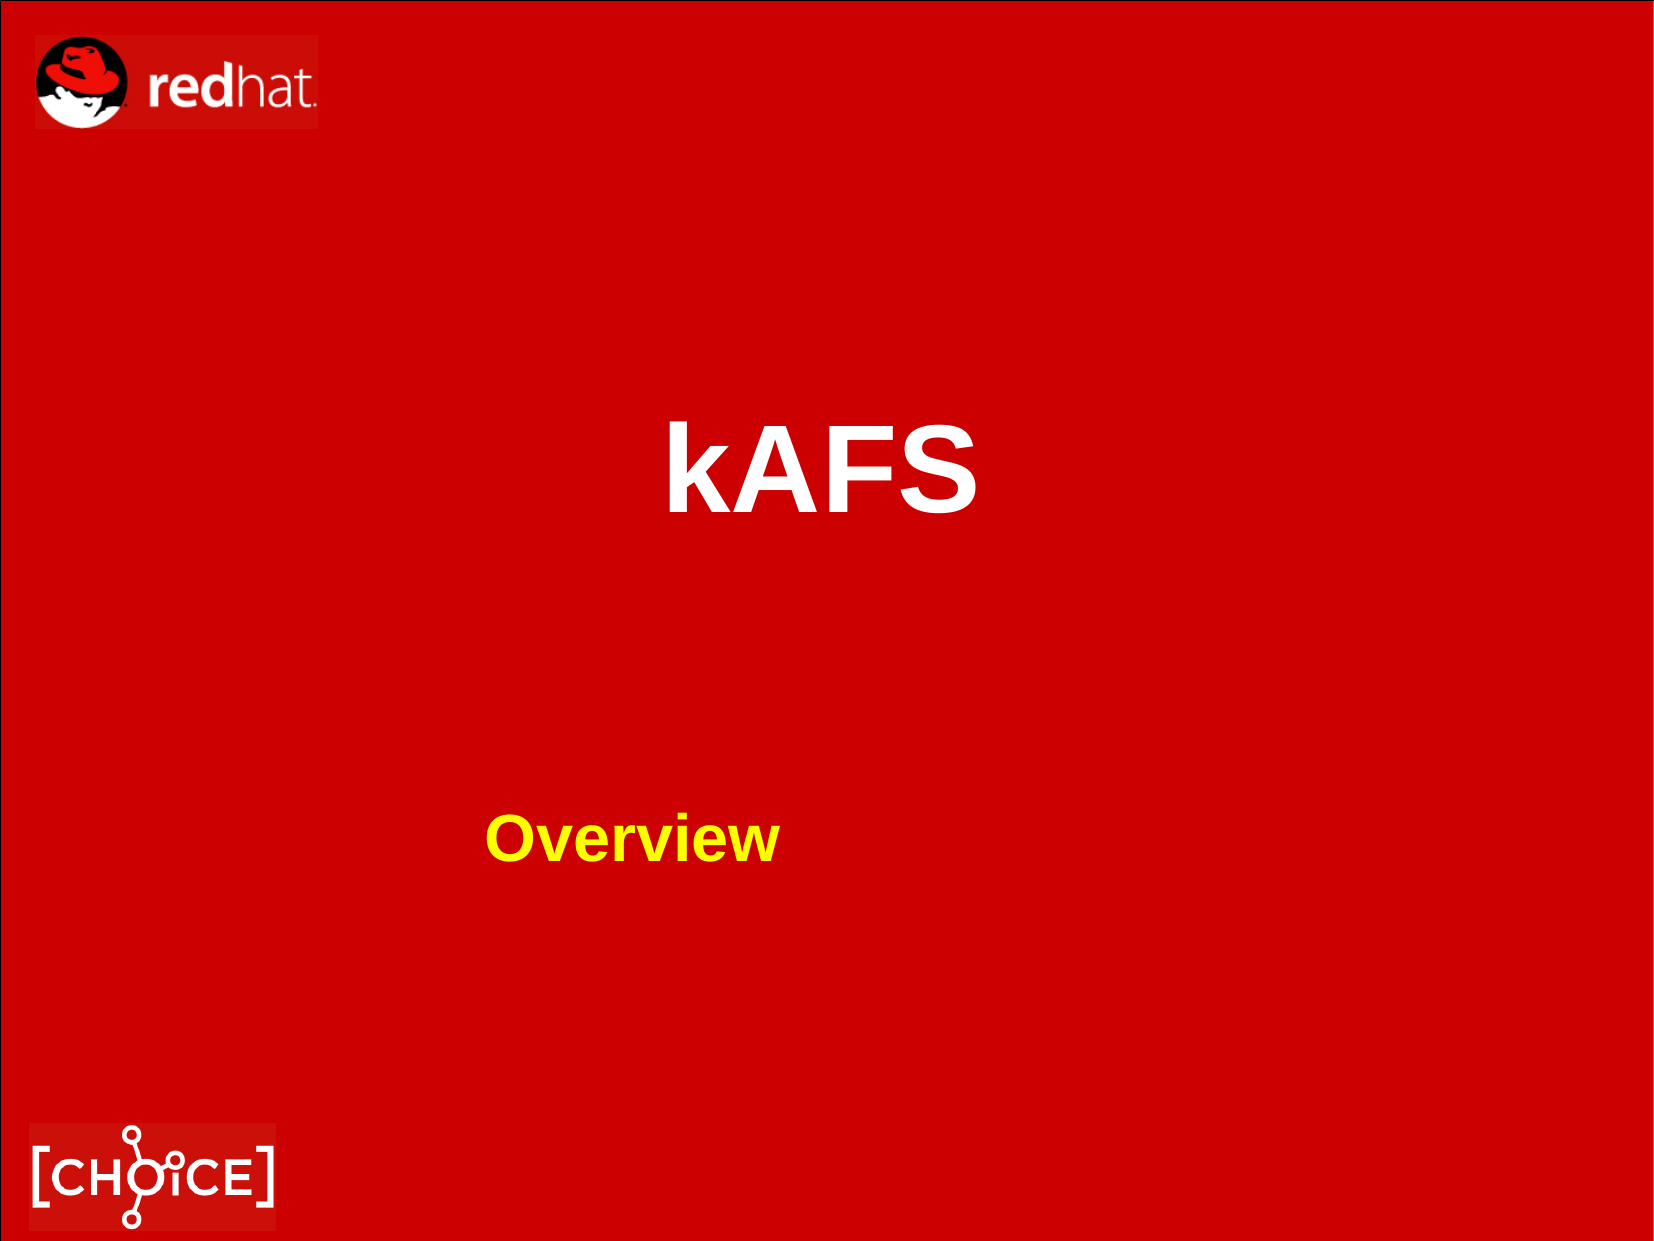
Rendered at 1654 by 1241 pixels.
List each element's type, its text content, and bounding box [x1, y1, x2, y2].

picture [29, 1123, 276, 1231]
picture [35, 35, 318, 129]
title kAFS [165, 374, 1477, 564]
subtitle Overview [184, 754, 1007, 922]
